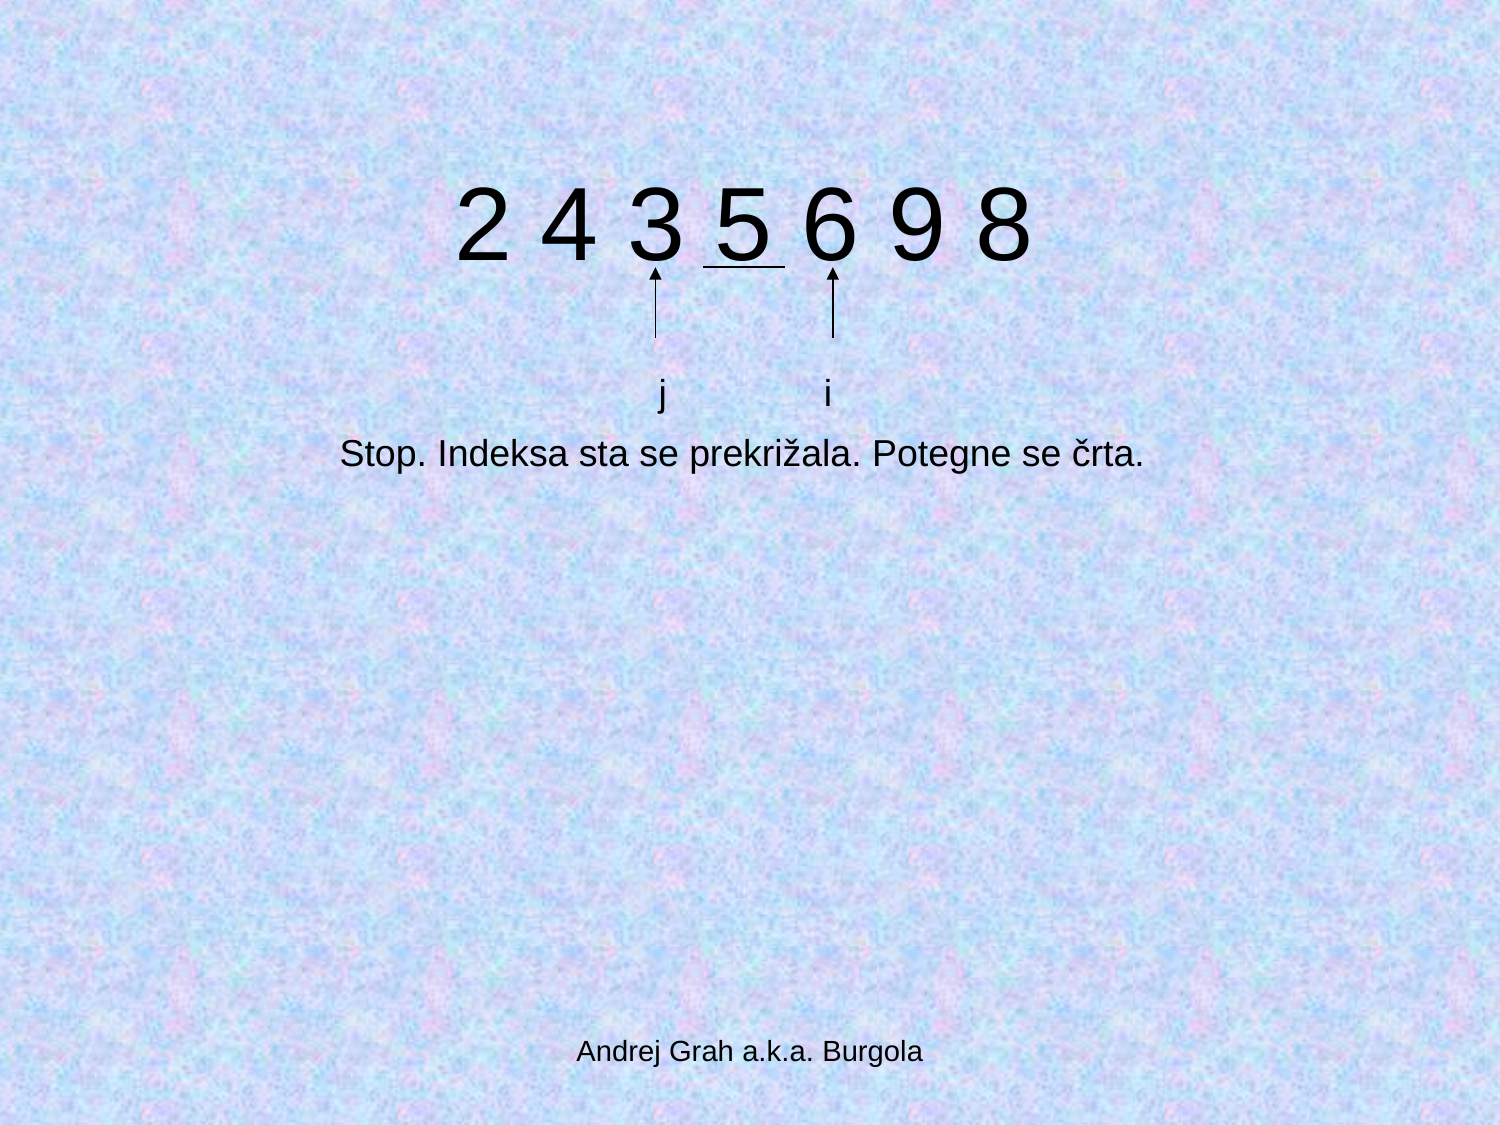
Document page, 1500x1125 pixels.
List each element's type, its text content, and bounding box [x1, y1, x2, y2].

text_box Stop. Indeksa sta se prekrižala. Potegne se črta. [324, 420, 1247, 482]
picture [0, 0, 1500, 1125]
text_box 2 4 3 5 6 9 8 [159, 148, 1329, 290]
text_box Andrej Grah a.k.a. Burgola [512, 1024, 988, 1103]
text_box j [643, 361, 680, 423]
text_box i [809, 361, 845, 423]
